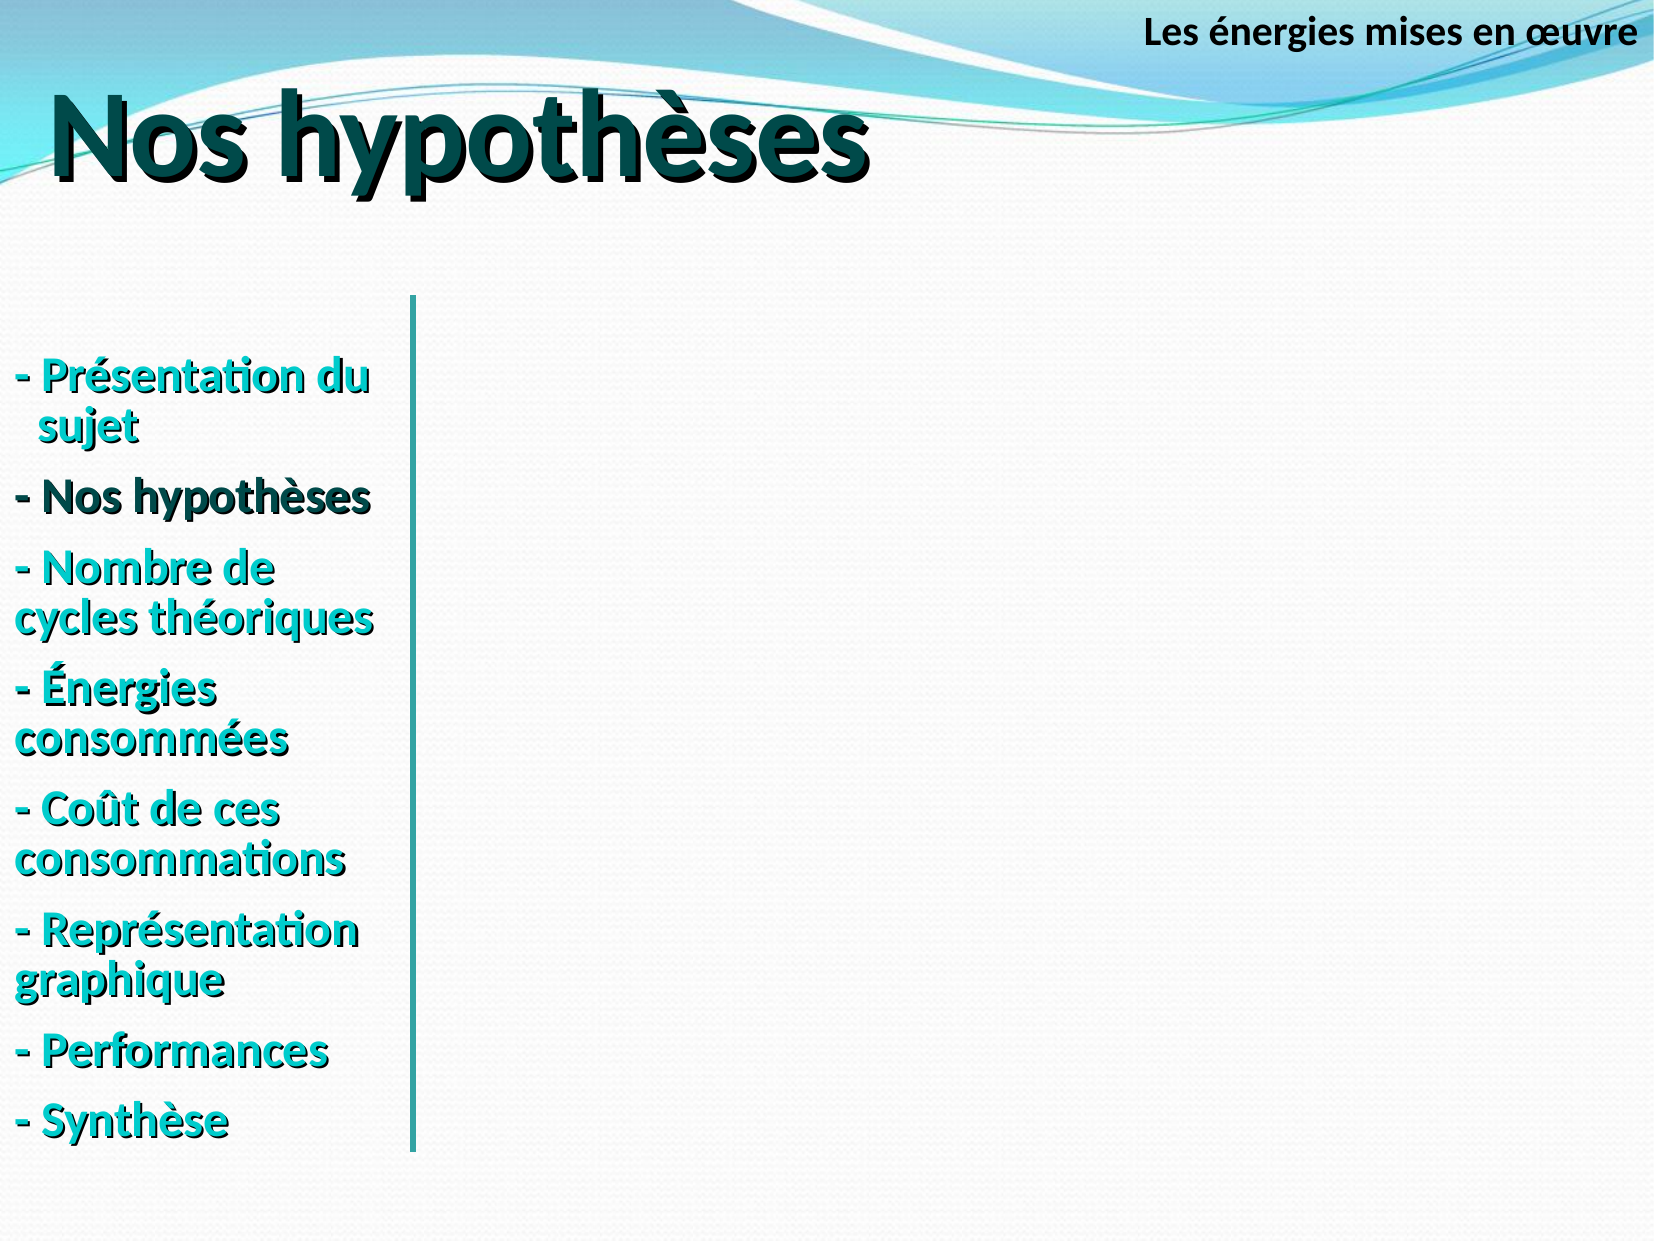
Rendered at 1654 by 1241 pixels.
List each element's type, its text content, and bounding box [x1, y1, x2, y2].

text_box Nos hypothèses [29, 59, 1654, 233]
text_box - Présentation du sujet - Nos hypothèses - Nombre de cycles théoriques - Énergies consommées - Coût de ces consommations - Représentation graphique - Performances - Synthèse [0, 259, 414, 1241]
picture [0, 0, 1654, 1241]
text_box Les énergies mises en œuvre [265, 2, 1654, 69]
